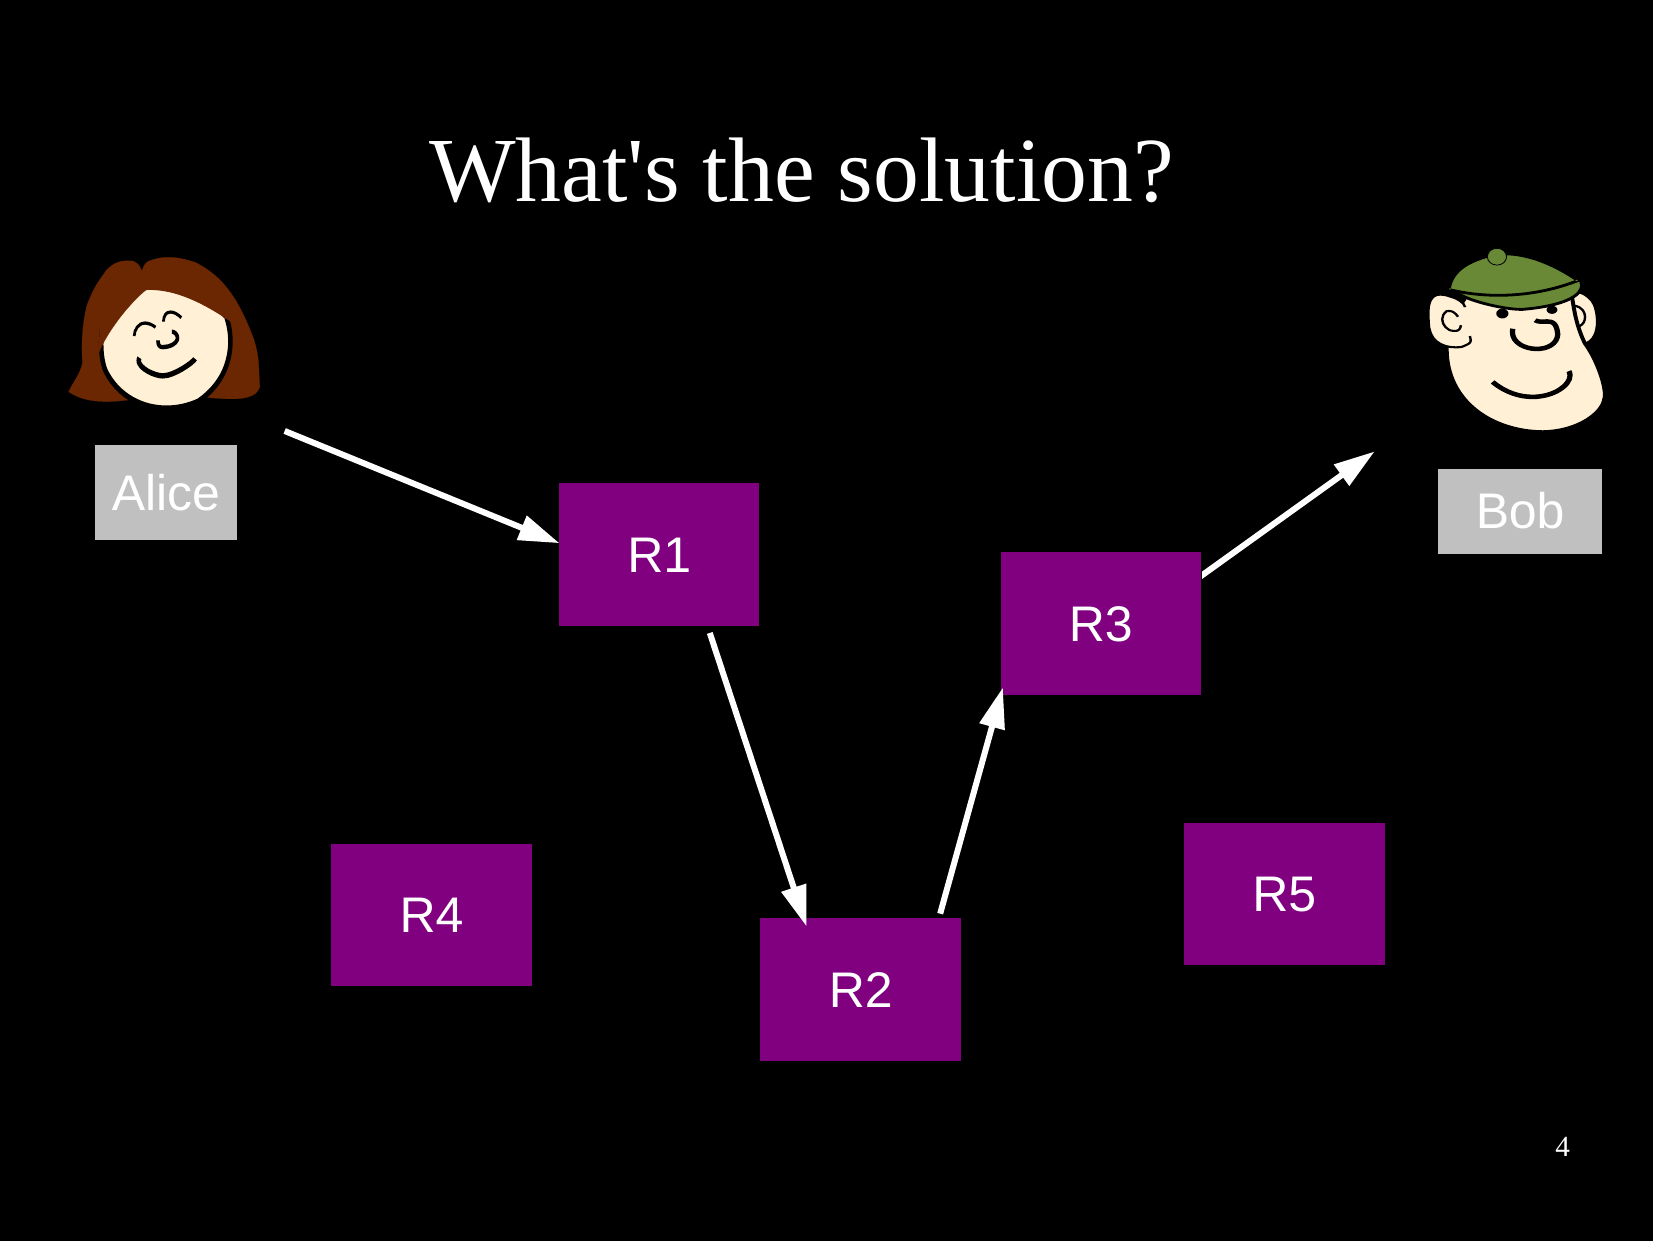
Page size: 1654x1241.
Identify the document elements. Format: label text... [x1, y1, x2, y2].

picture [68, 256, 261, 411]
text_box R4 [330, 843, 533, 987]
text_box R3 [1000, 551, 1202, 696]
text_box Alice [94, 444, 238, 541]
text_box What's the solution? [414, 112, 1191, 229]
picture [1426, 245, 1607, 434]
text_box R2 [759, 917, 962, 1062]
text_box R1 [558, 482, 760, 627]
text_box R5 [1183, 822, 1386, 966]
text_box Bob [1437, 468, 1603, 555]
